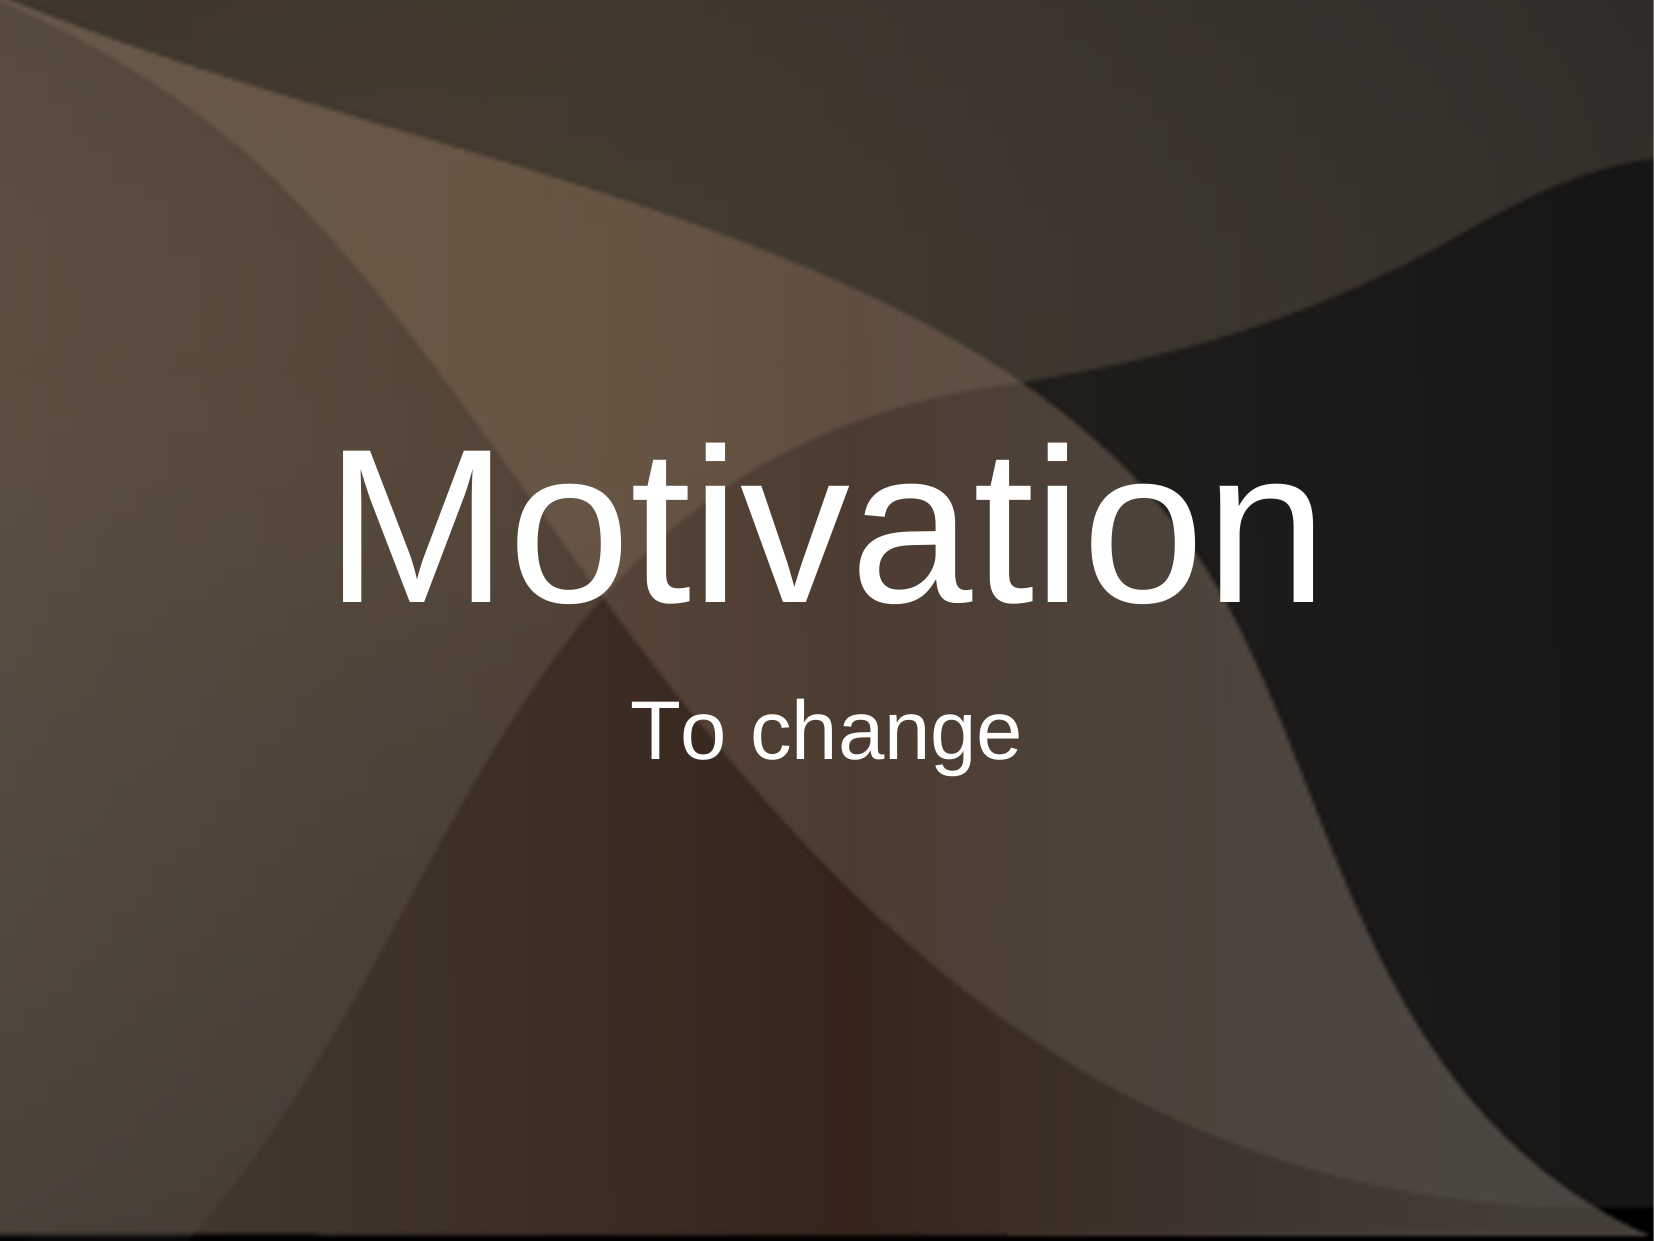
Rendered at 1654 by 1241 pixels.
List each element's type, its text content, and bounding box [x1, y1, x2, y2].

subtitle Motivation To change [82, 56, 1571, 1102]
